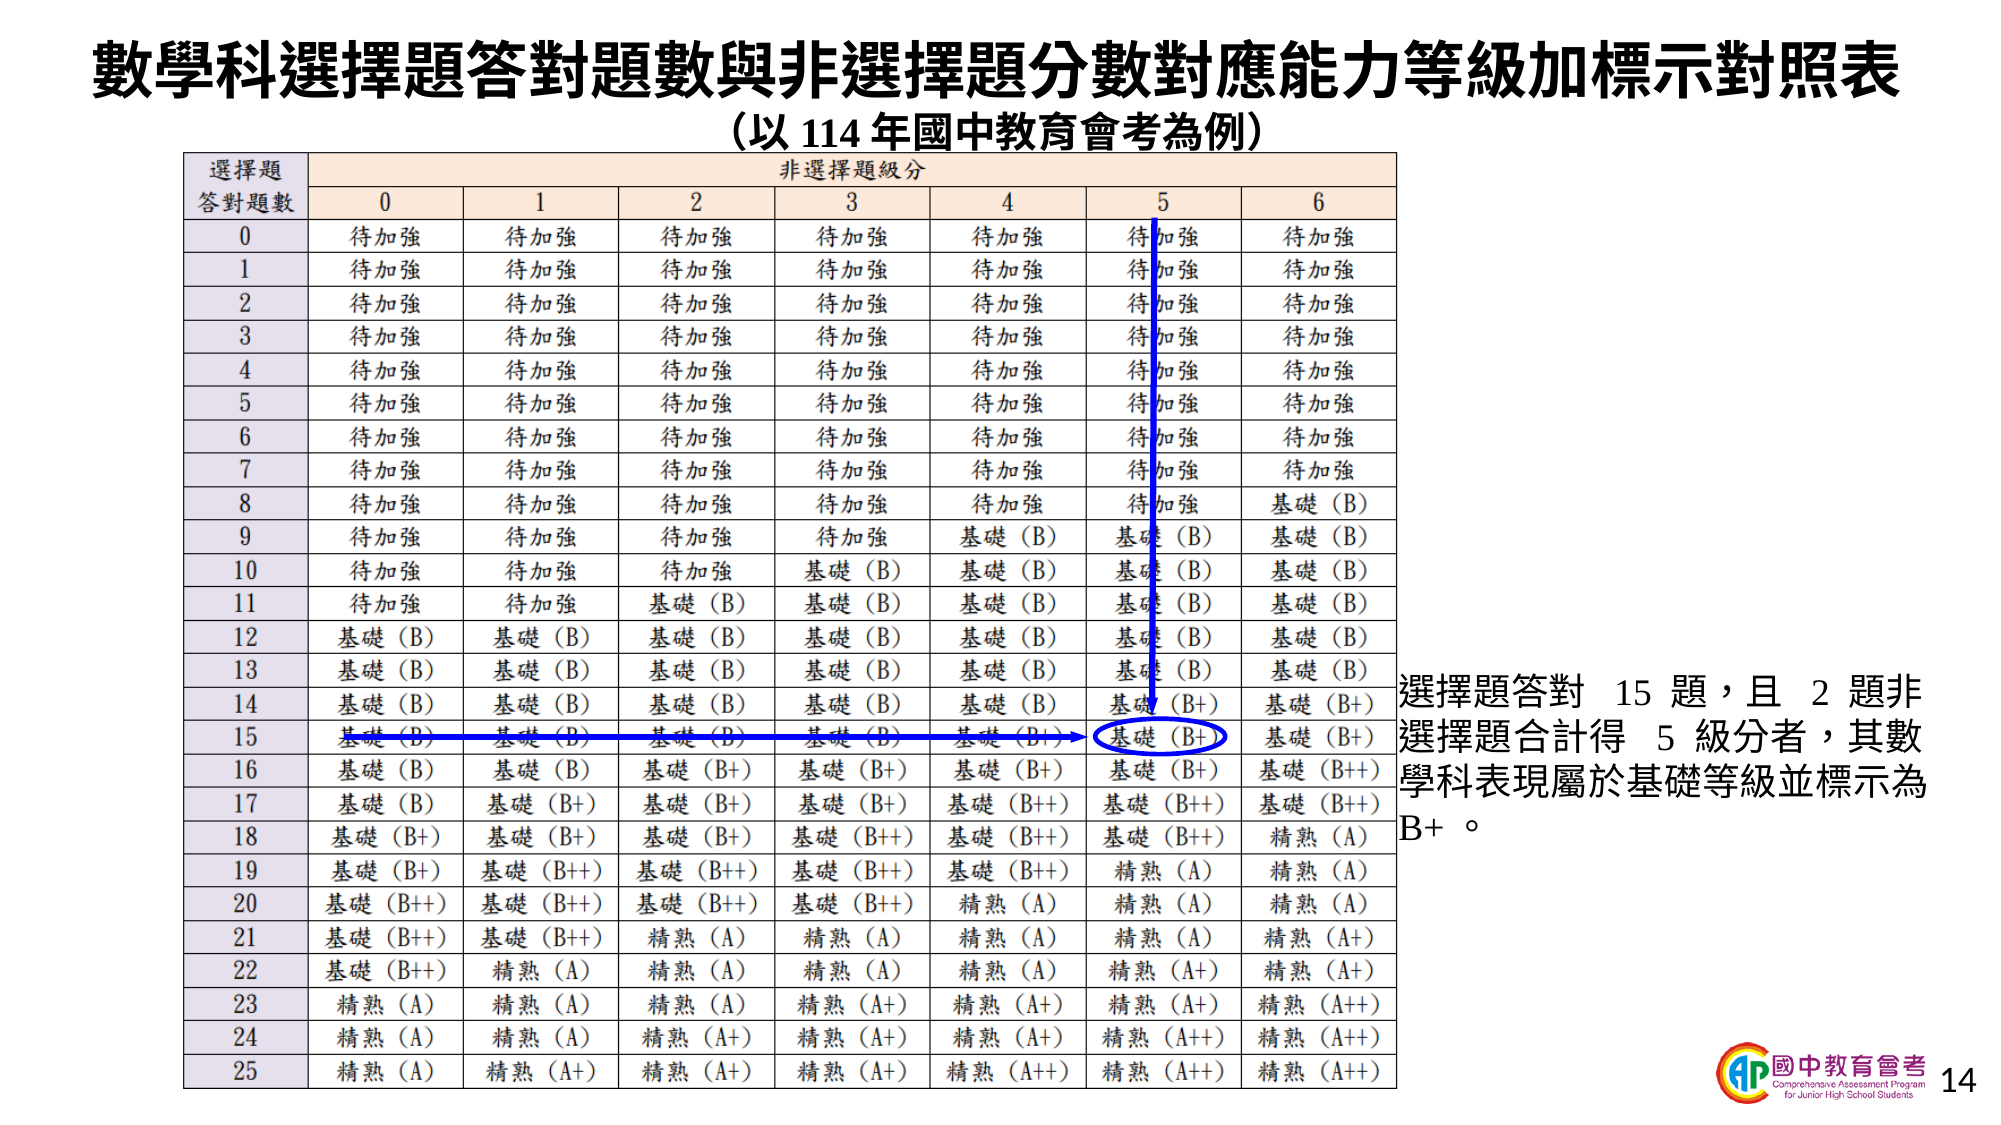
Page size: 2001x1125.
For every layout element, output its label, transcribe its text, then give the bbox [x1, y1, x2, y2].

title 數學科選擇題答對題數與非選擇題分數對應能力等級加標示對照表 （以114年國中教育會考為例） [0, 0, 1995, 187]
text_box 選擇題答對 15 題，且 2 題非選擇題合計得 5 級分者，其數學科表現屬於基礎等級並標示為B+。 [1383, 660, 1954, 813]
picture [182, 187, 1404, 1089]
text_box 14 [1923, 1047, 2000, 1108]
